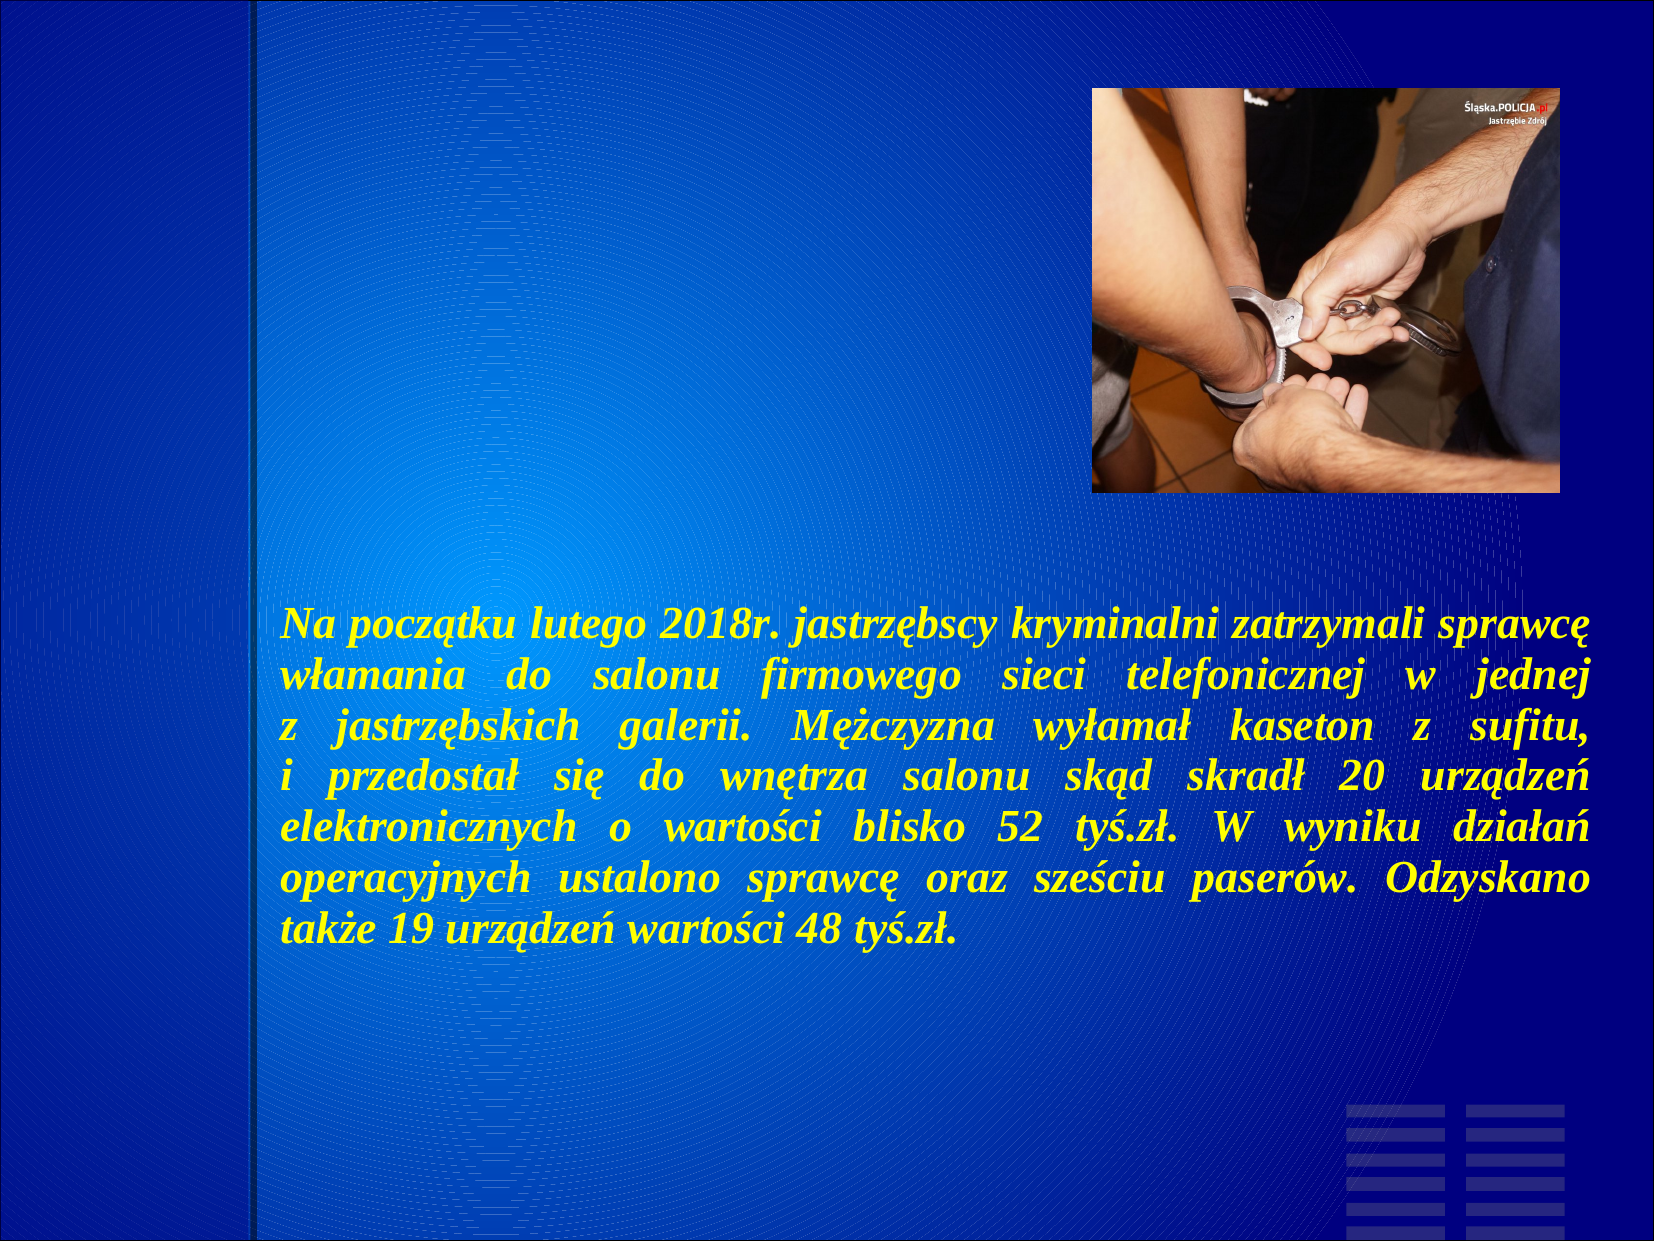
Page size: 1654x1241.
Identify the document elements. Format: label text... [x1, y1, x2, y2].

picture [1092, 88, 1560, 493]
text_box Na początku lutego 2018r. jastrzębscy kryminalni zatrzymali sprawcę włamania do salonu firmowego sieci telefonicznej w jednej z jastrzębskich galerii. Mężczyzna wyłamał kaseton z sufitu, i przedostał się do wnętrza salonu skąd skradł 20 urządzeń elektronicznych o wartości blisko 52 tyś.zł. W wyniku działań operacyjnych ustalono sprawcę oraz sześciu paserów. Odzyskano także 19 urządzeń wartości 48 tyś.zł. [265, 590, 1608, 1063]
text_box [265, 101, 1625, 1123]
